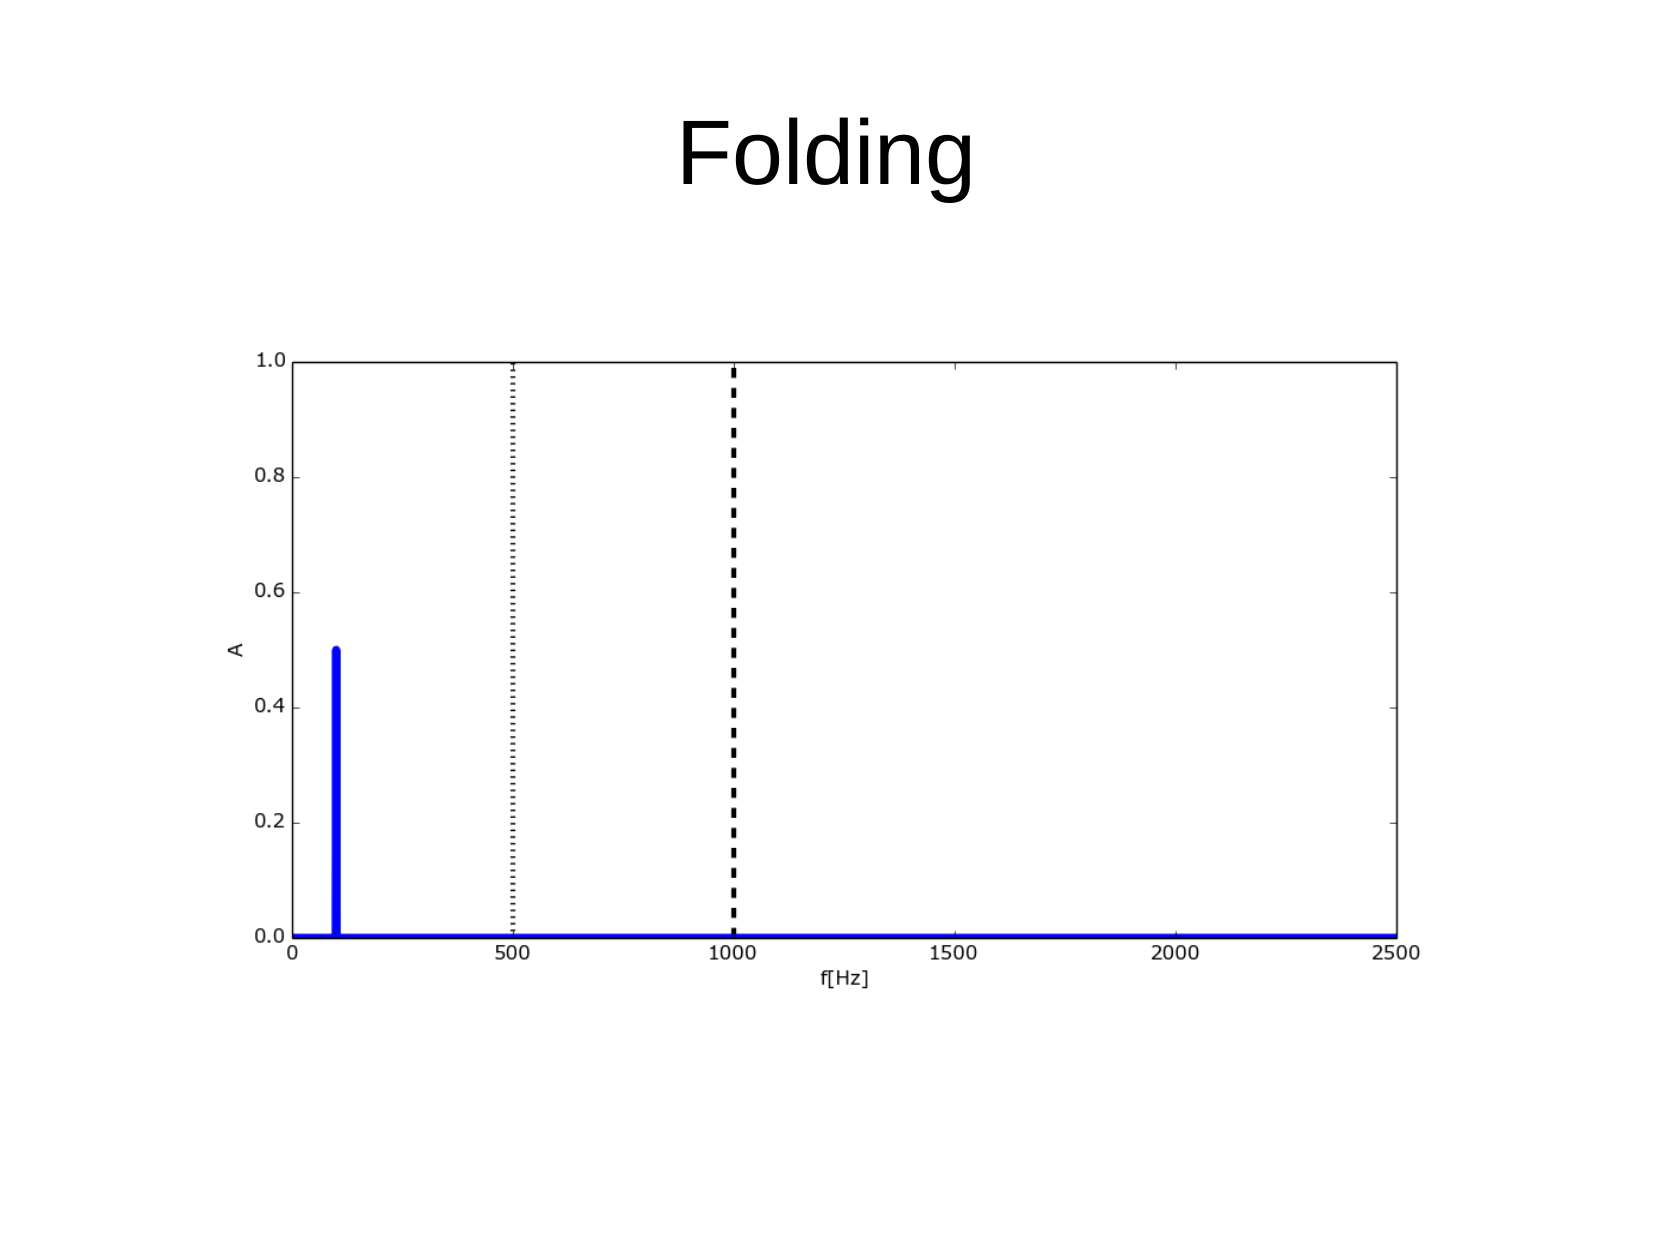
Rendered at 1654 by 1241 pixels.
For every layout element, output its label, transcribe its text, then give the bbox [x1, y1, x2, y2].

title Folding [82, 49, 1571, 257]
picture [114, 290, 1539, 1010]
